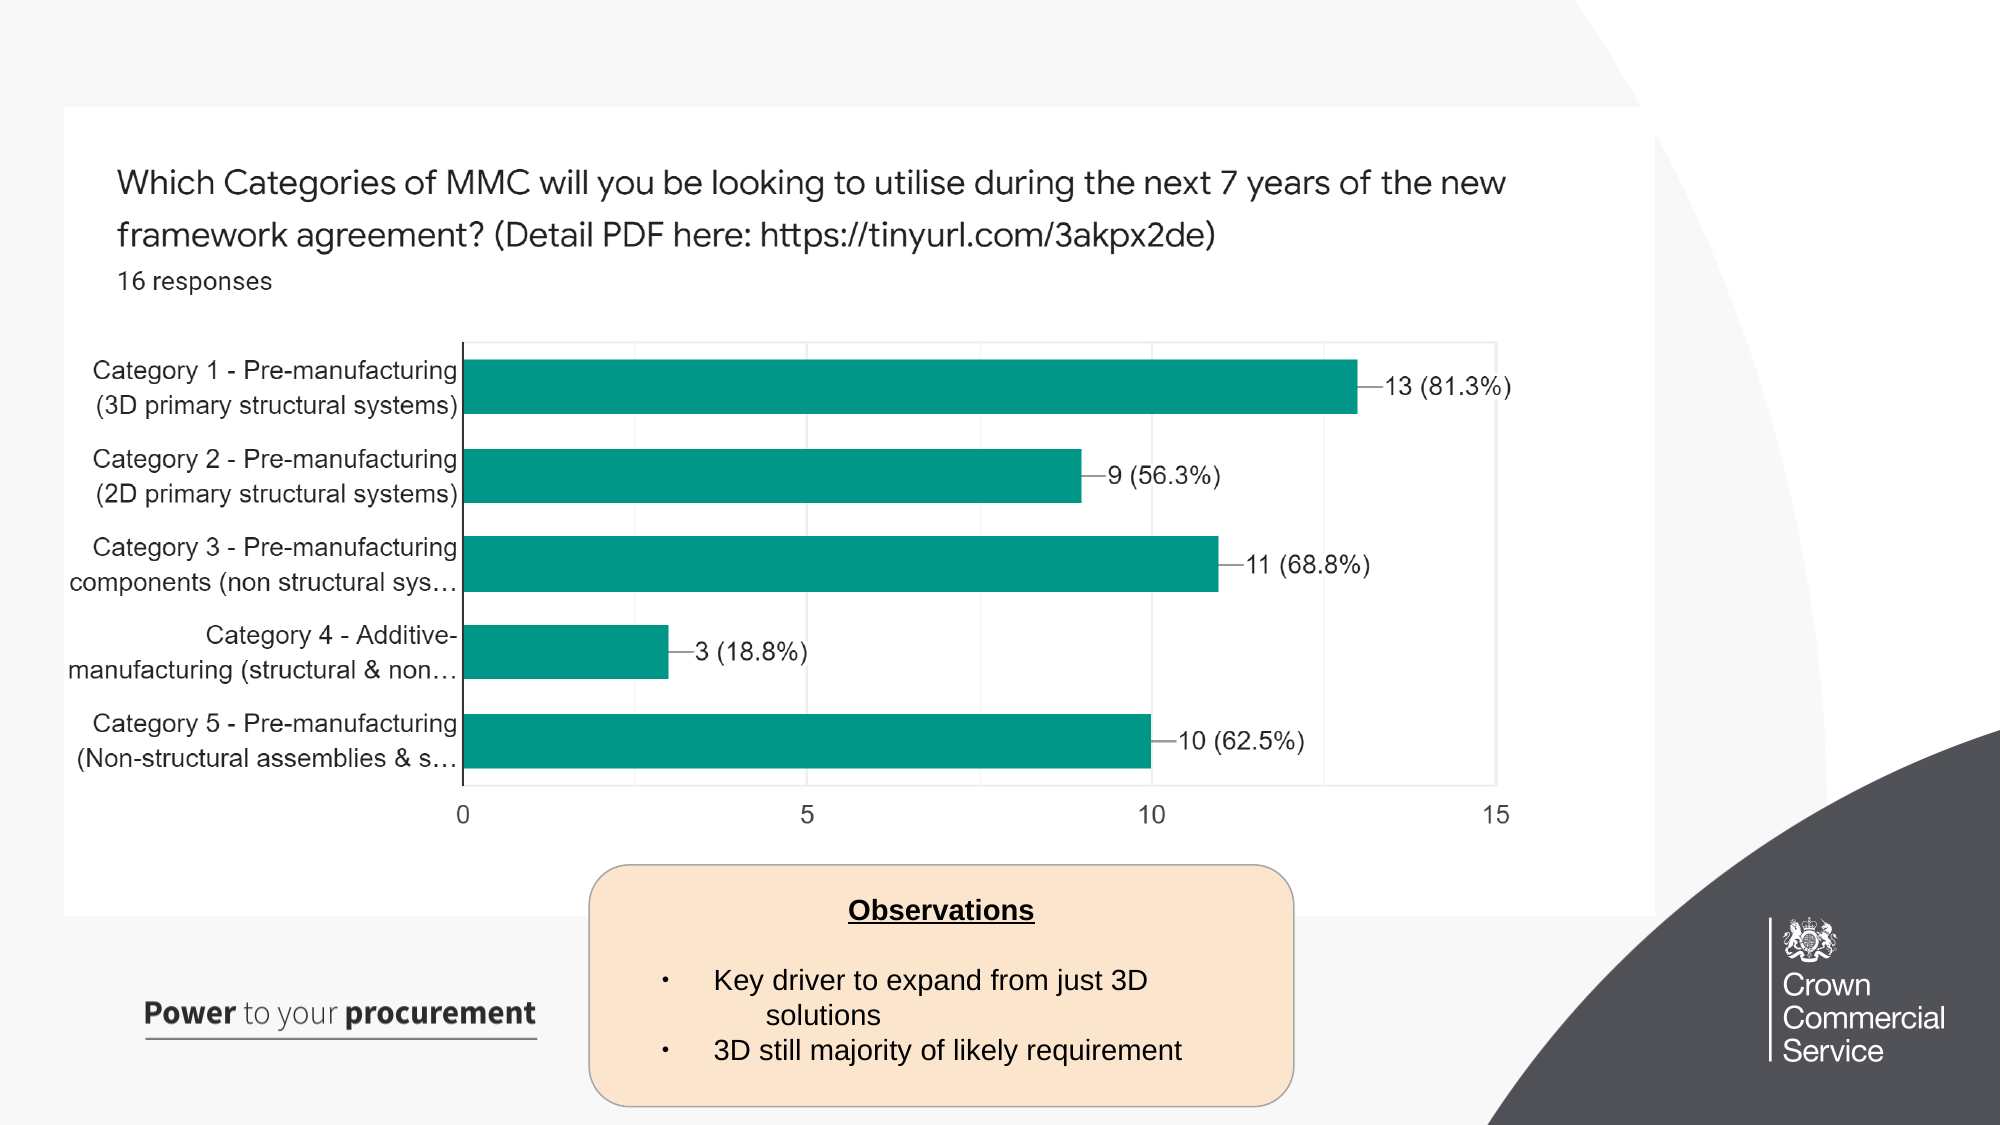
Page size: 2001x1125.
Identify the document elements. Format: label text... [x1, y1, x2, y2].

text_box Observations Key driver to expand from just 3D solutions 3D still majority of likely requirement [589, 864, 1294, 1107]
picture [64, 107, 1655, 916]
